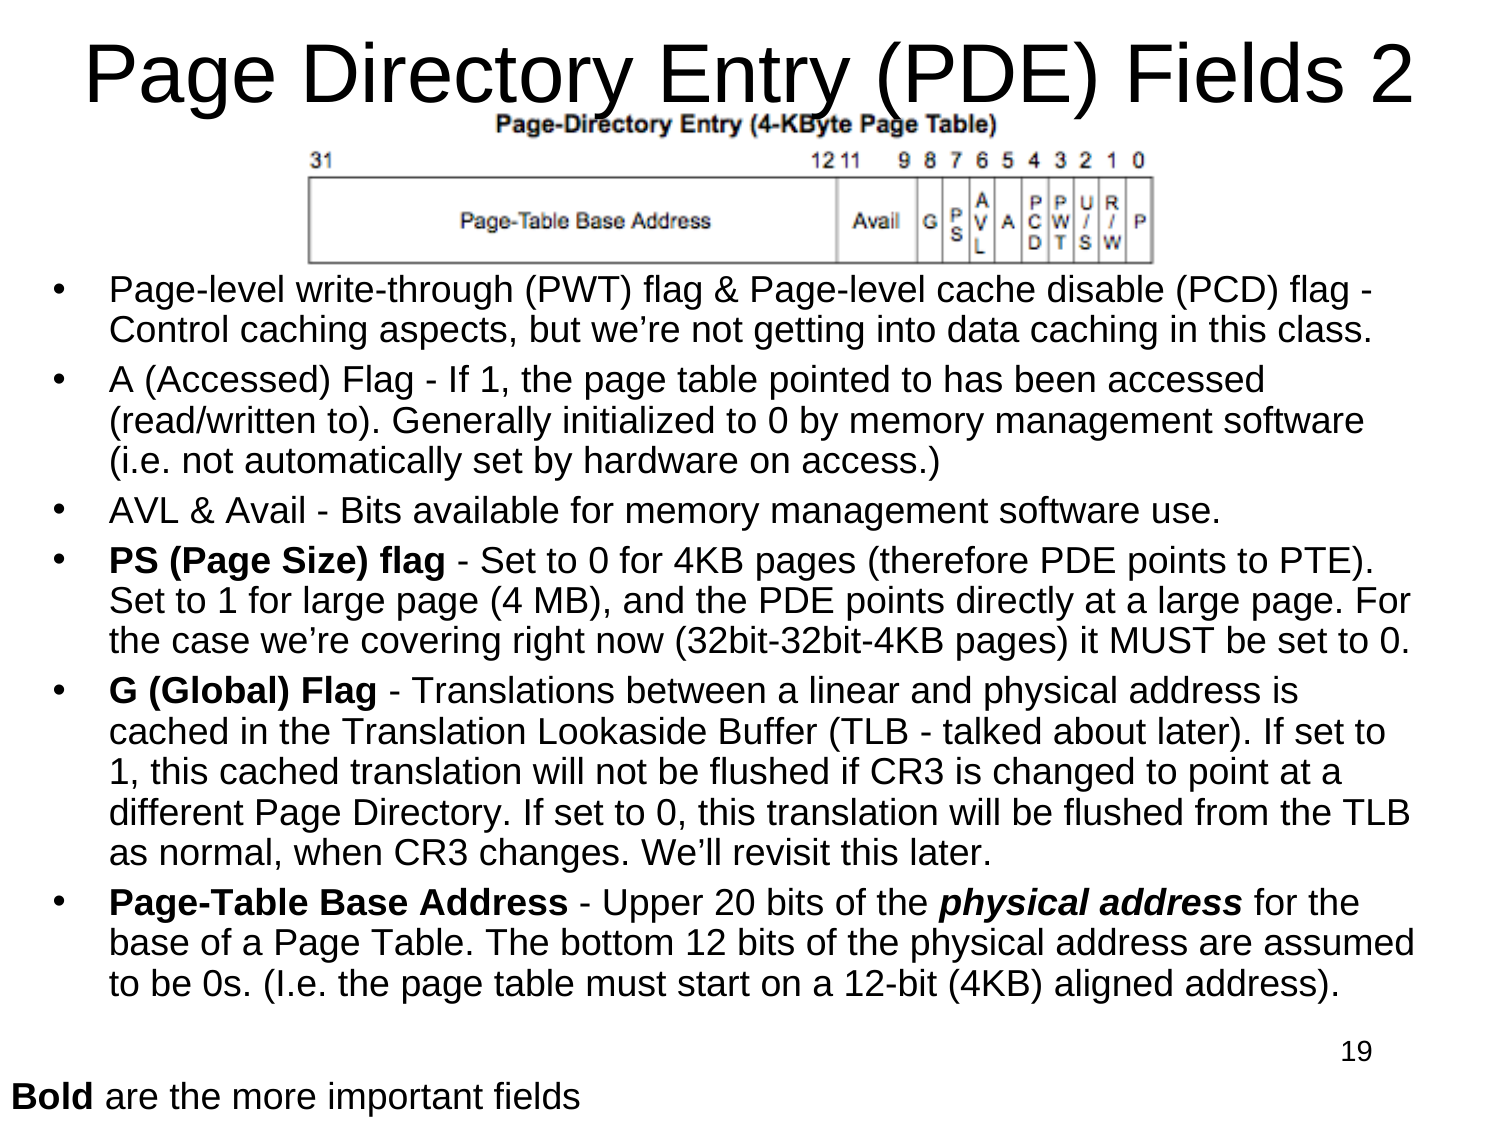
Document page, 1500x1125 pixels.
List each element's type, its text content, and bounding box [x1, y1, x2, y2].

picture [300, 163, 1165, 262]
list Page-level write-through (PWT) flag & Page-level cache disable (PCD) flag - Control caching aspects, but we’re not getting into data caching in this class. A (Accessed) Flag - If 1, the page table pointed to has been accessed (read/written to). Generally initialized to 0 by memory management software (i.e. not automatically set by hardware on access.) AVL & Avail - Bits available for memory management software use. PS (Page Size) flag - Set to 0 for 4KB pages (therefore PDE points to PTE). Set to 1 for large page (4 MB), and the PDE points directly at a large page. For the case we’re covering right now (32bit-32bit-4KB pages) it MUST be set to 0. G (Global) Flag - Translations between a linear and physical address is cached in the Translation Lookaside Buffer (TLB - talked about later). If set to 1, this cached translation will not be flushed if CR3 is changed to point at a different Page Directory. If set to 0, this translation will be flushed from the TLB as normal, when CR3 changes. We’ll revisit this later. Page-Table Base Address - Upper 20 bits of the physical address for the base of a Page Table. The bottom 12 bits of the physical address are assumed to be 0s. (I.e. the page table must start on a 12-bit (4KB) aligned address). [37, 262, 1438, 1012]
text_box <number> [1074, 1025, 1388, 1101]
title Page Directory Entry (PDE) Fields 2 [0, 0, 1500, 163]
text_box Bold are the more important fields [0, 1064, 597, 1125]
